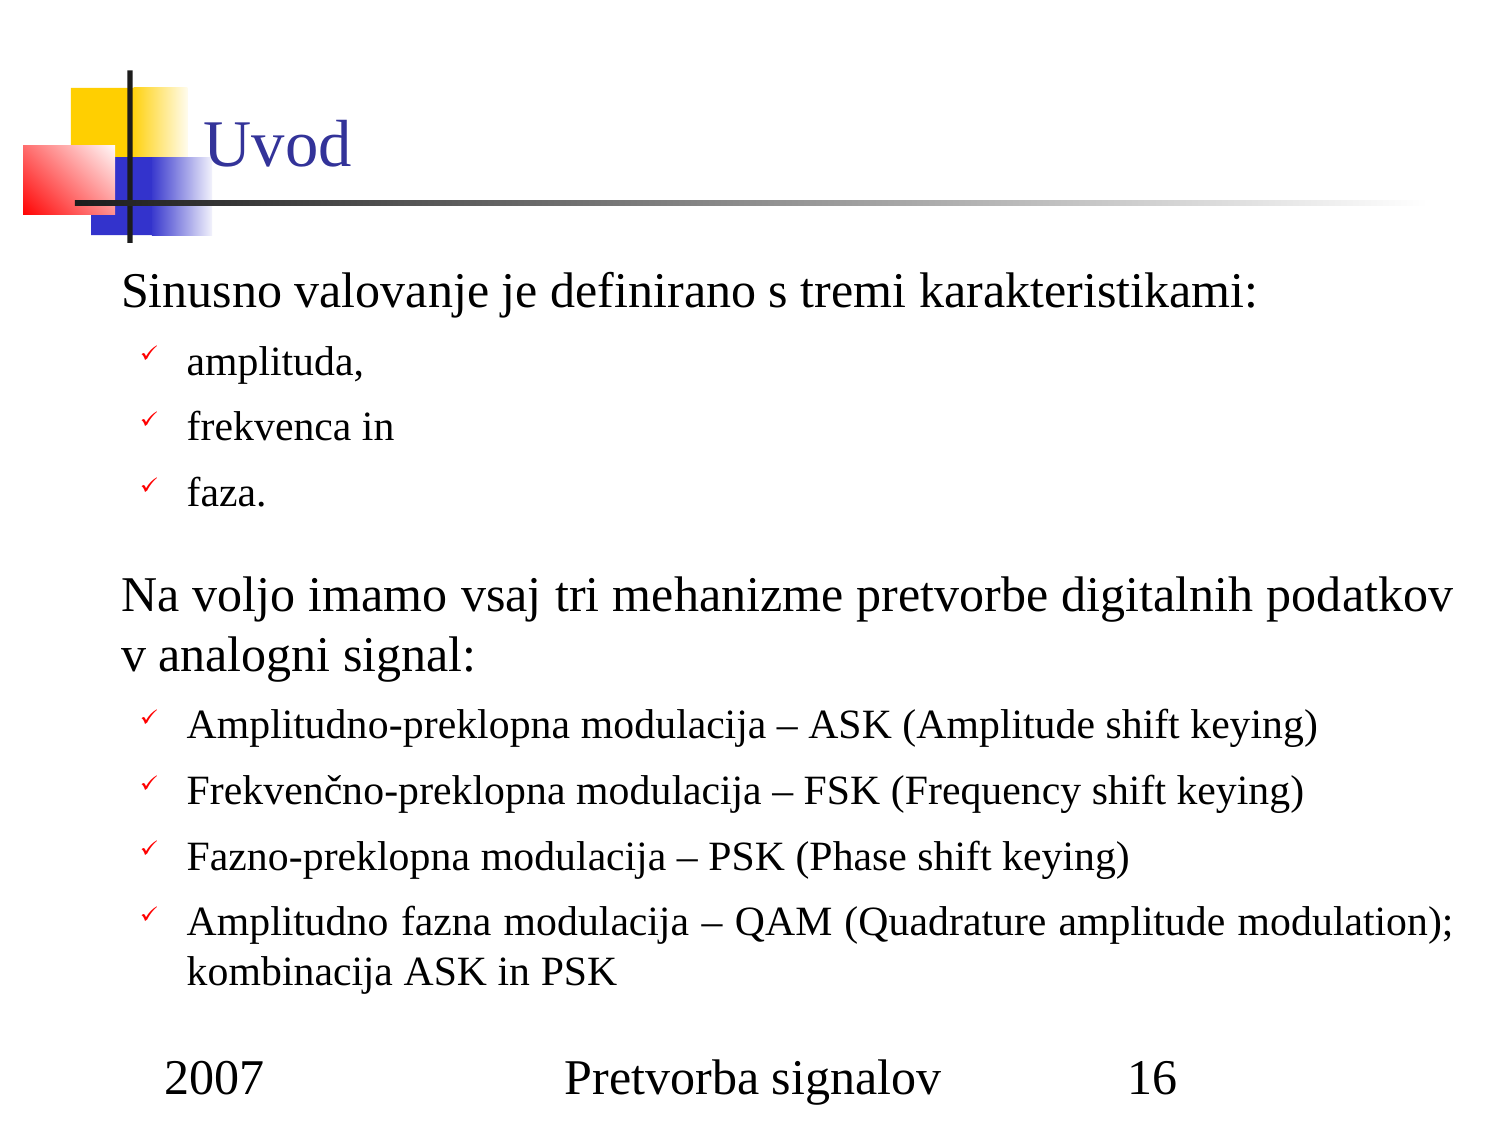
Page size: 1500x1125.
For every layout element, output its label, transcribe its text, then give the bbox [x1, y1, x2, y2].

title Uvod [188, 92, 1468, 188]
list Sinusno valovanje je definirano s tremi karakteristikami: amplituda, frekvenca in faza. Na voljo imamo vsaj tri mehanizme pretvorbe digitalnih podatkov v analogni signal: Amplitudno-preklopna modulacija – ASK (Amplitude shift keying) Frekvenčno-preklopna modulacija – FSK (Frequency shift keying) Fazno-preklopna modulacija – PSK (Phase shift keying) Amplitudno fazna modulacija – QAM (Quadrature amplitude modulation); kombinacija ASK in PSK [50, 249, 1469, 1007]
